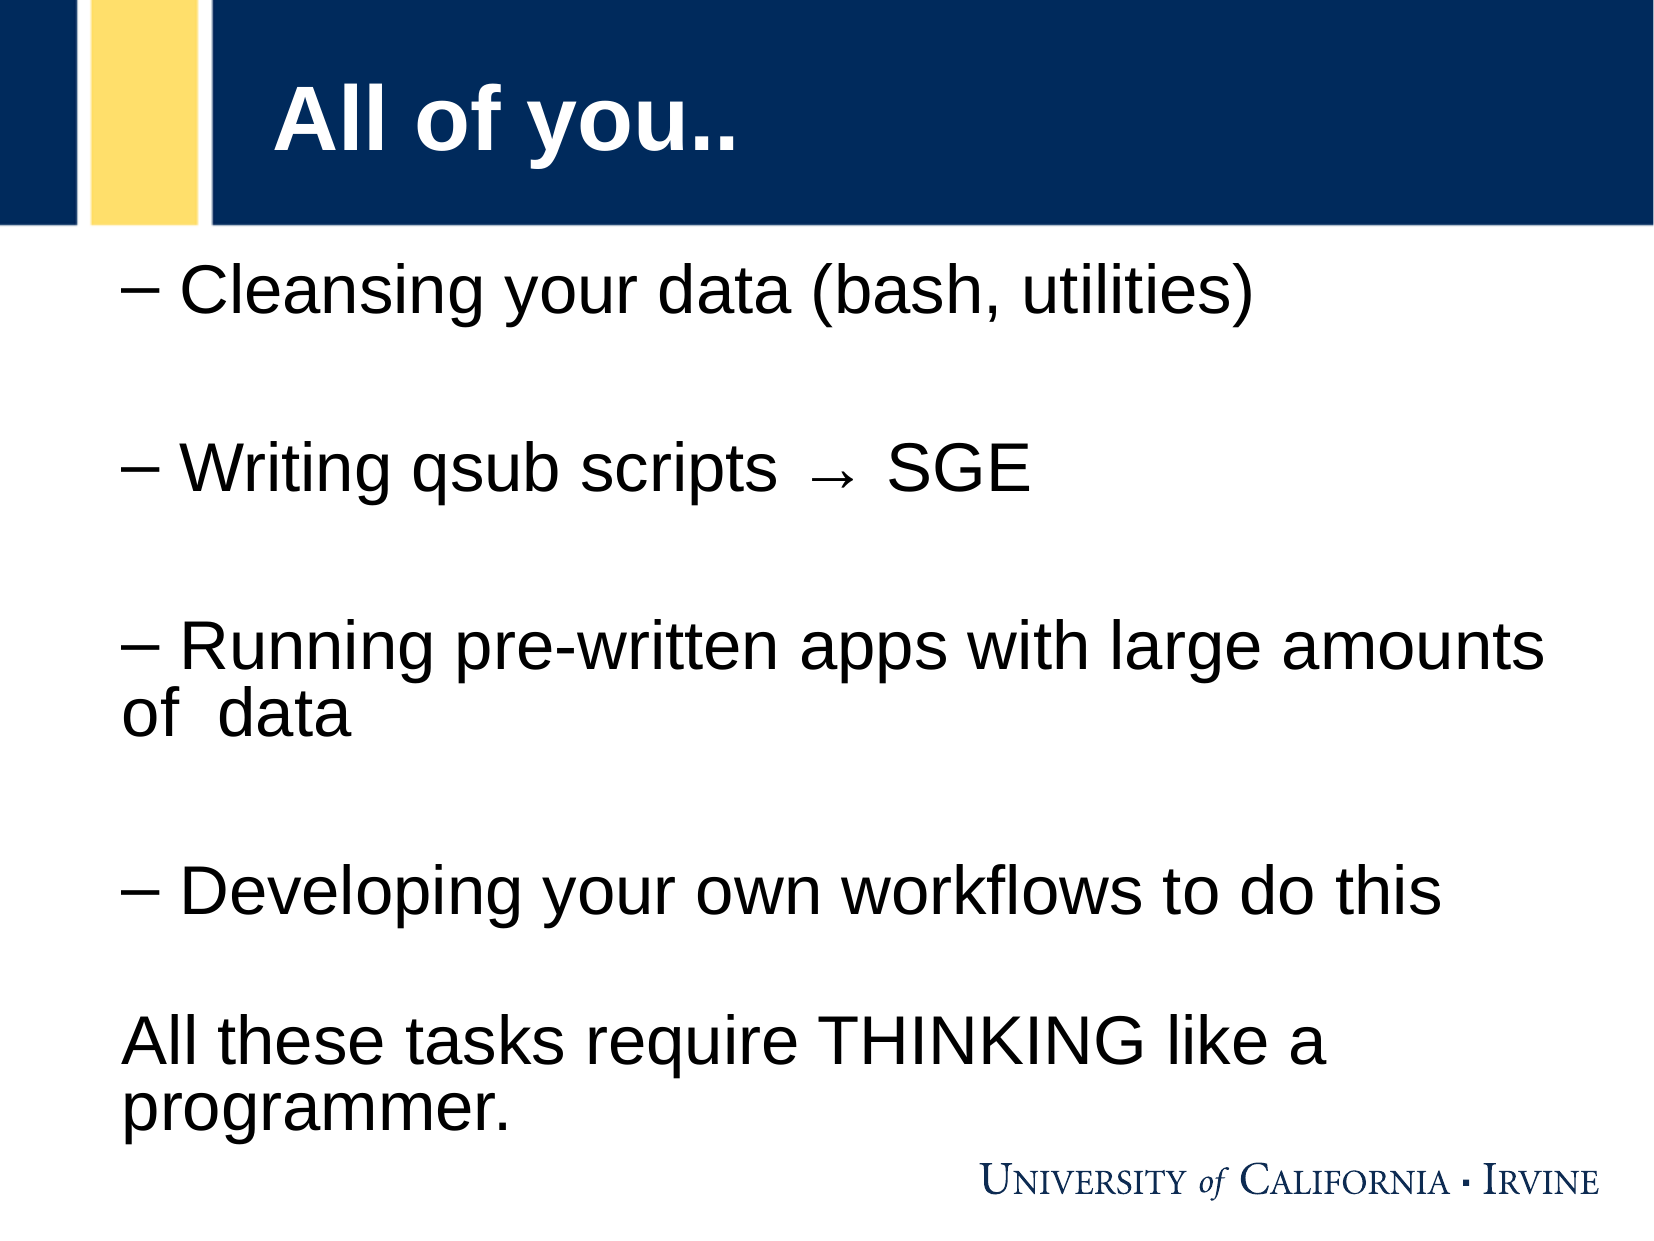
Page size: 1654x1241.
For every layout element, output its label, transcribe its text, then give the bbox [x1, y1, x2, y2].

picture [496, 919, 511, 924]
subtitle Cleansing your data (bash, utilities) Writing qsub scripts → SGE Running pre-written apps with large amounts of data Developing your own workflows to do this All these tasks require THINKING like a programmer. [31, 135, 1606, 919]
picture [0, 0, 1654, 1241]
title All of you.. [257, 0, 1654, 228]
